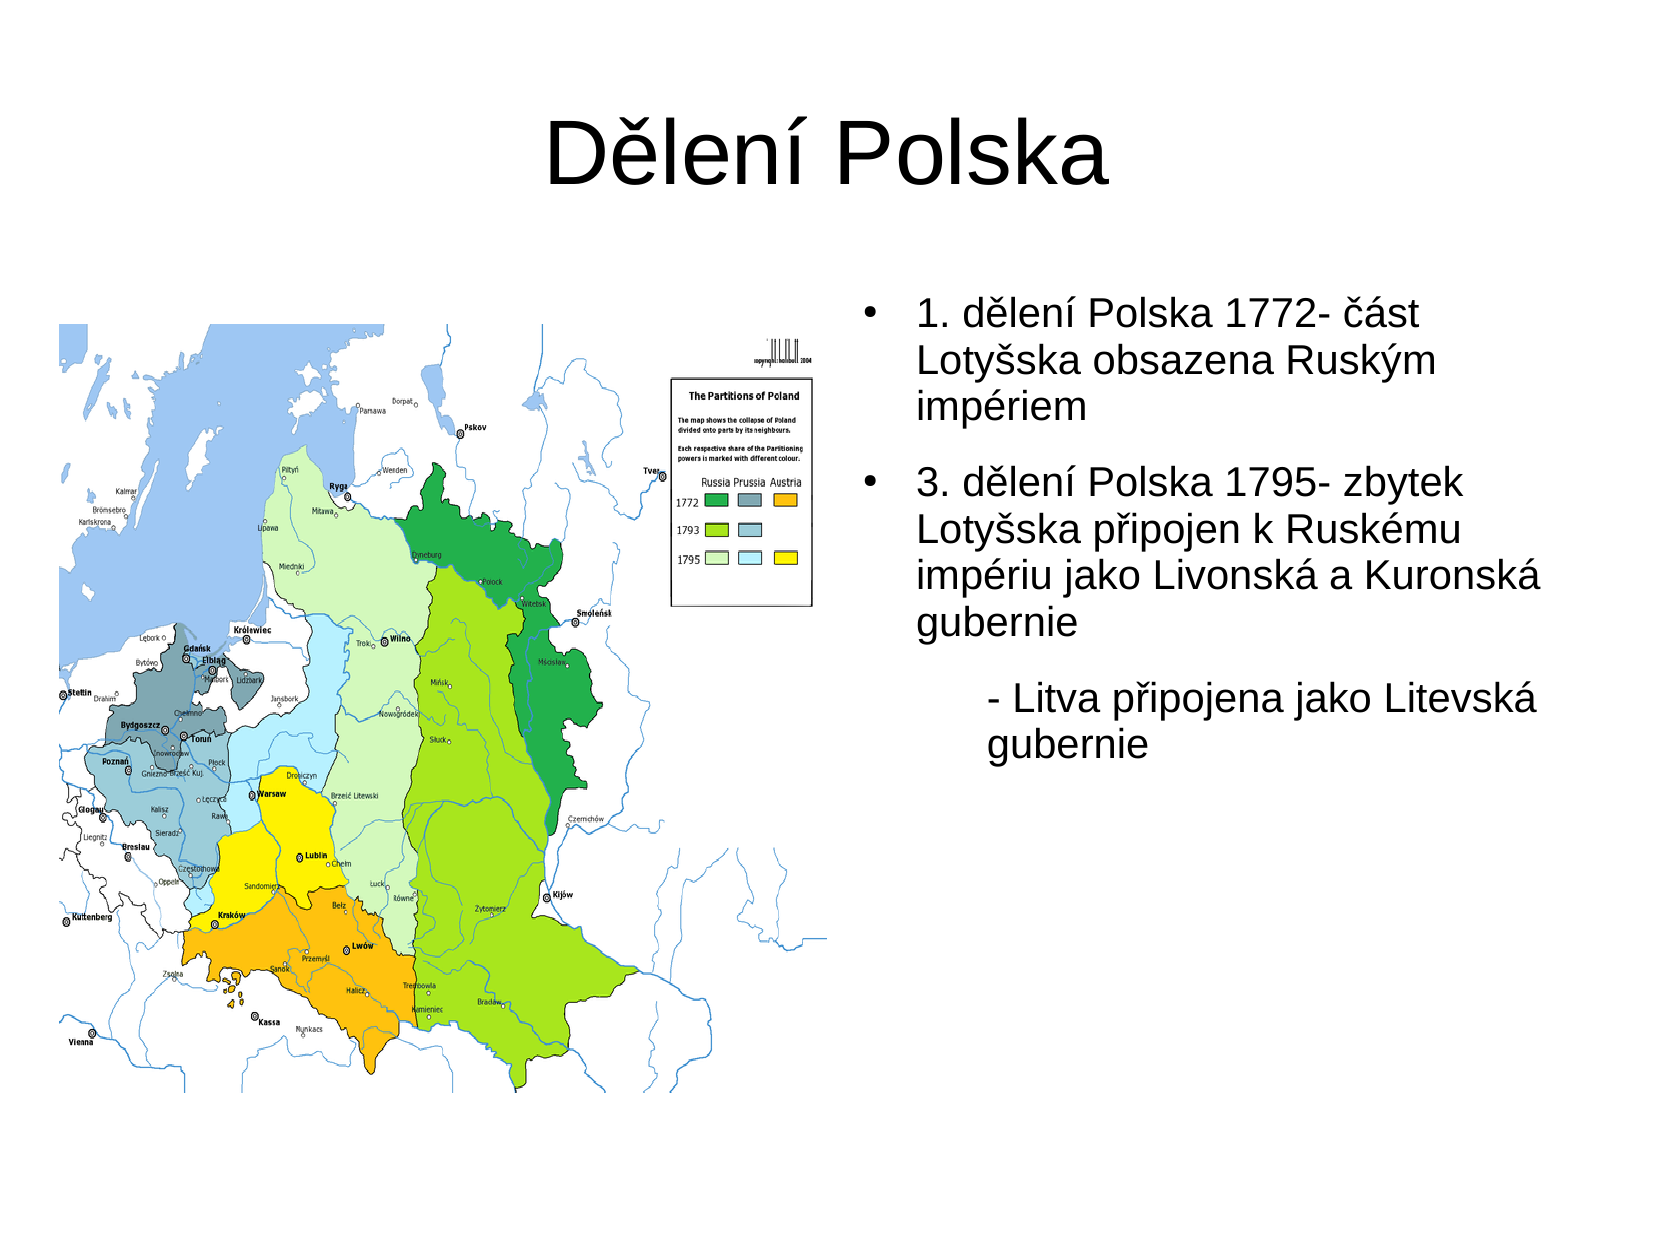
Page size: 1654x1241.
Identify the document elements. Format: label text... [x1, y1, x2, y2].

title Dělení Polska [82, 49, 1571, 257]
picture [59, 324, 827, 1093]
list 1. dělení Polska 1772- část Lotyšska obsazena Ruským impériem 3. dělení Polska 1795- zbytek Lotyšska připojen k Ruskému impériu jako Livonská a Kuronská gubernie - Litva připojena jako Litevská gubernie [845, 290, 1572, 1109]
